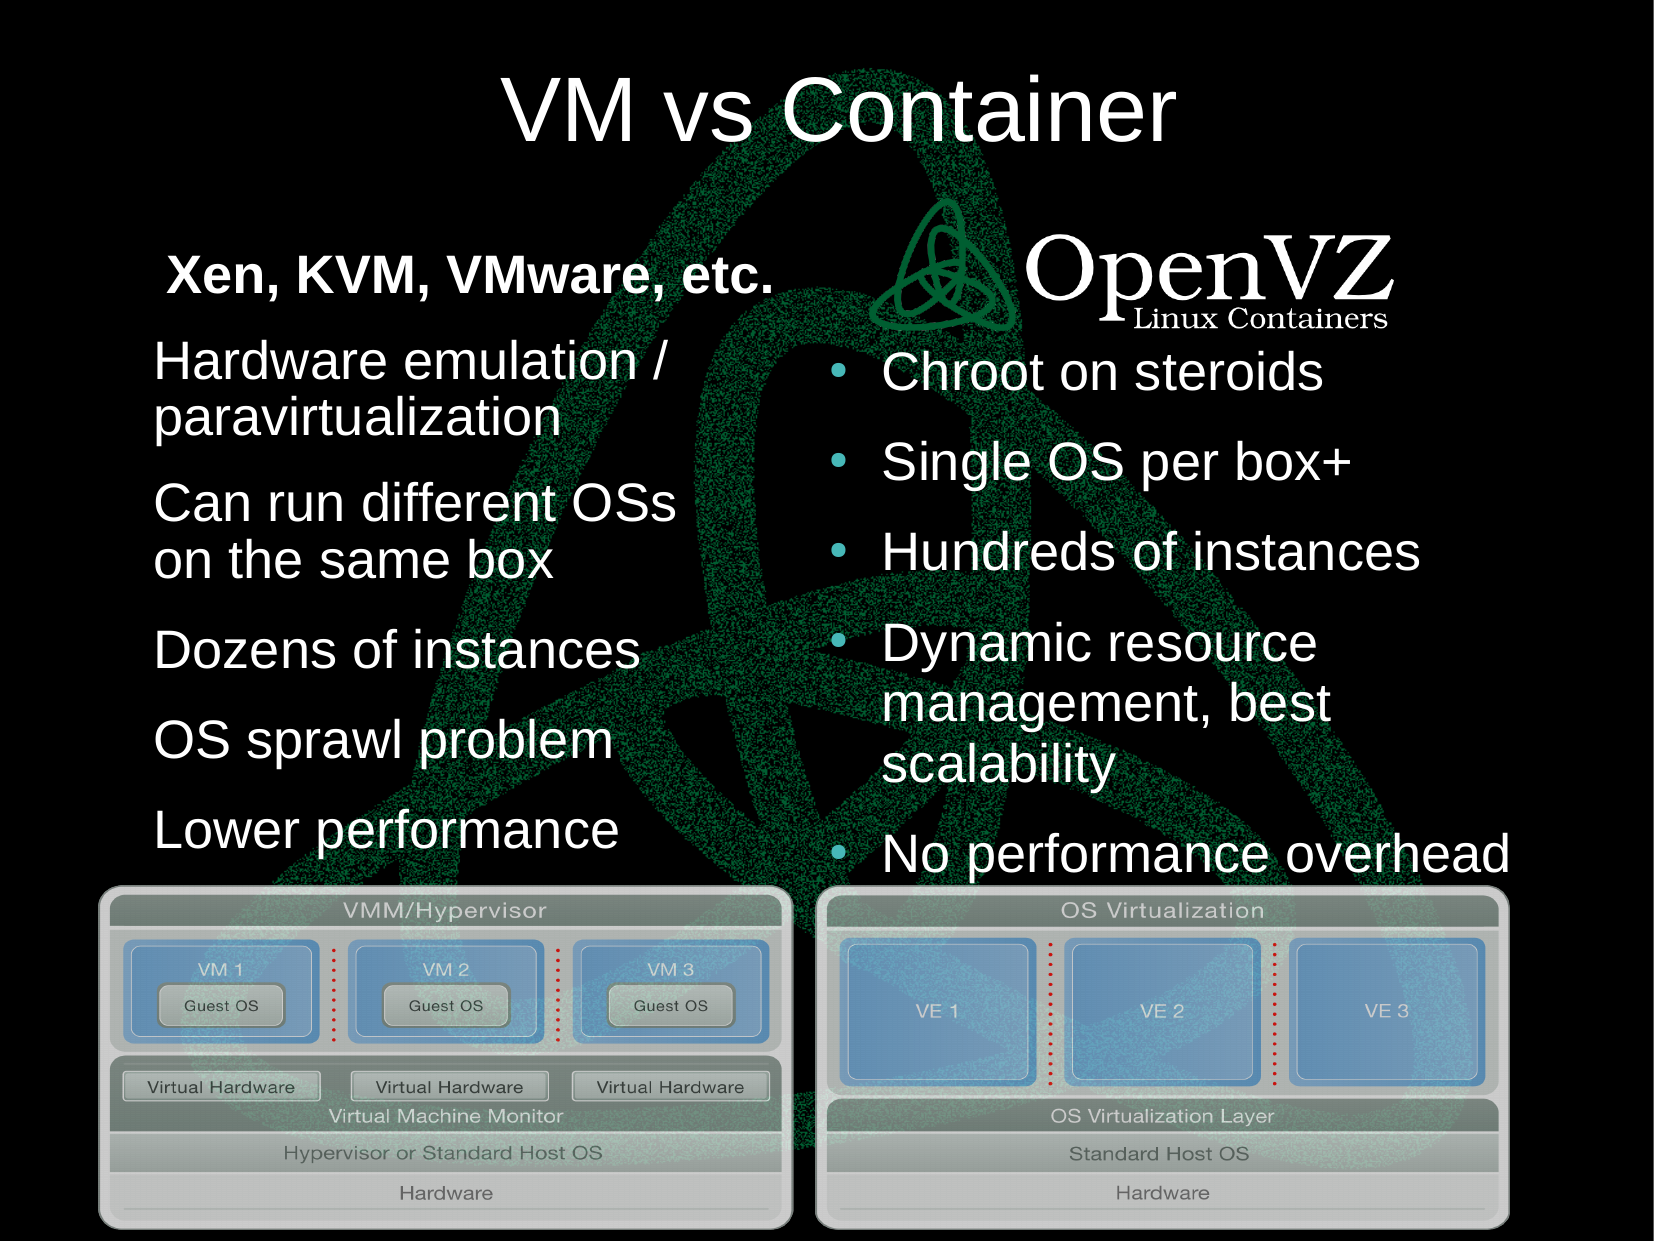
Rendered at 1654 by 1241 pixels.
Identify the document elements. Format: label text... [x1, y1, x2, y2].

title VM vs Container [82, 5, 1571, 213]
list Chroot on steroids Single OS per box+ Hundreds of instances Dynamic resource management, best scalability No performance overhead [811, 251, 1538, 1070]
picture [0, 0, 1654, 1241]
list Xen, KVM, VMware, etc. Hardware emulation / paravirtualization Can run different OSs on the same box Dozens of instances OS sprawl problem Lower performance [82, 248, 824, 1068]
